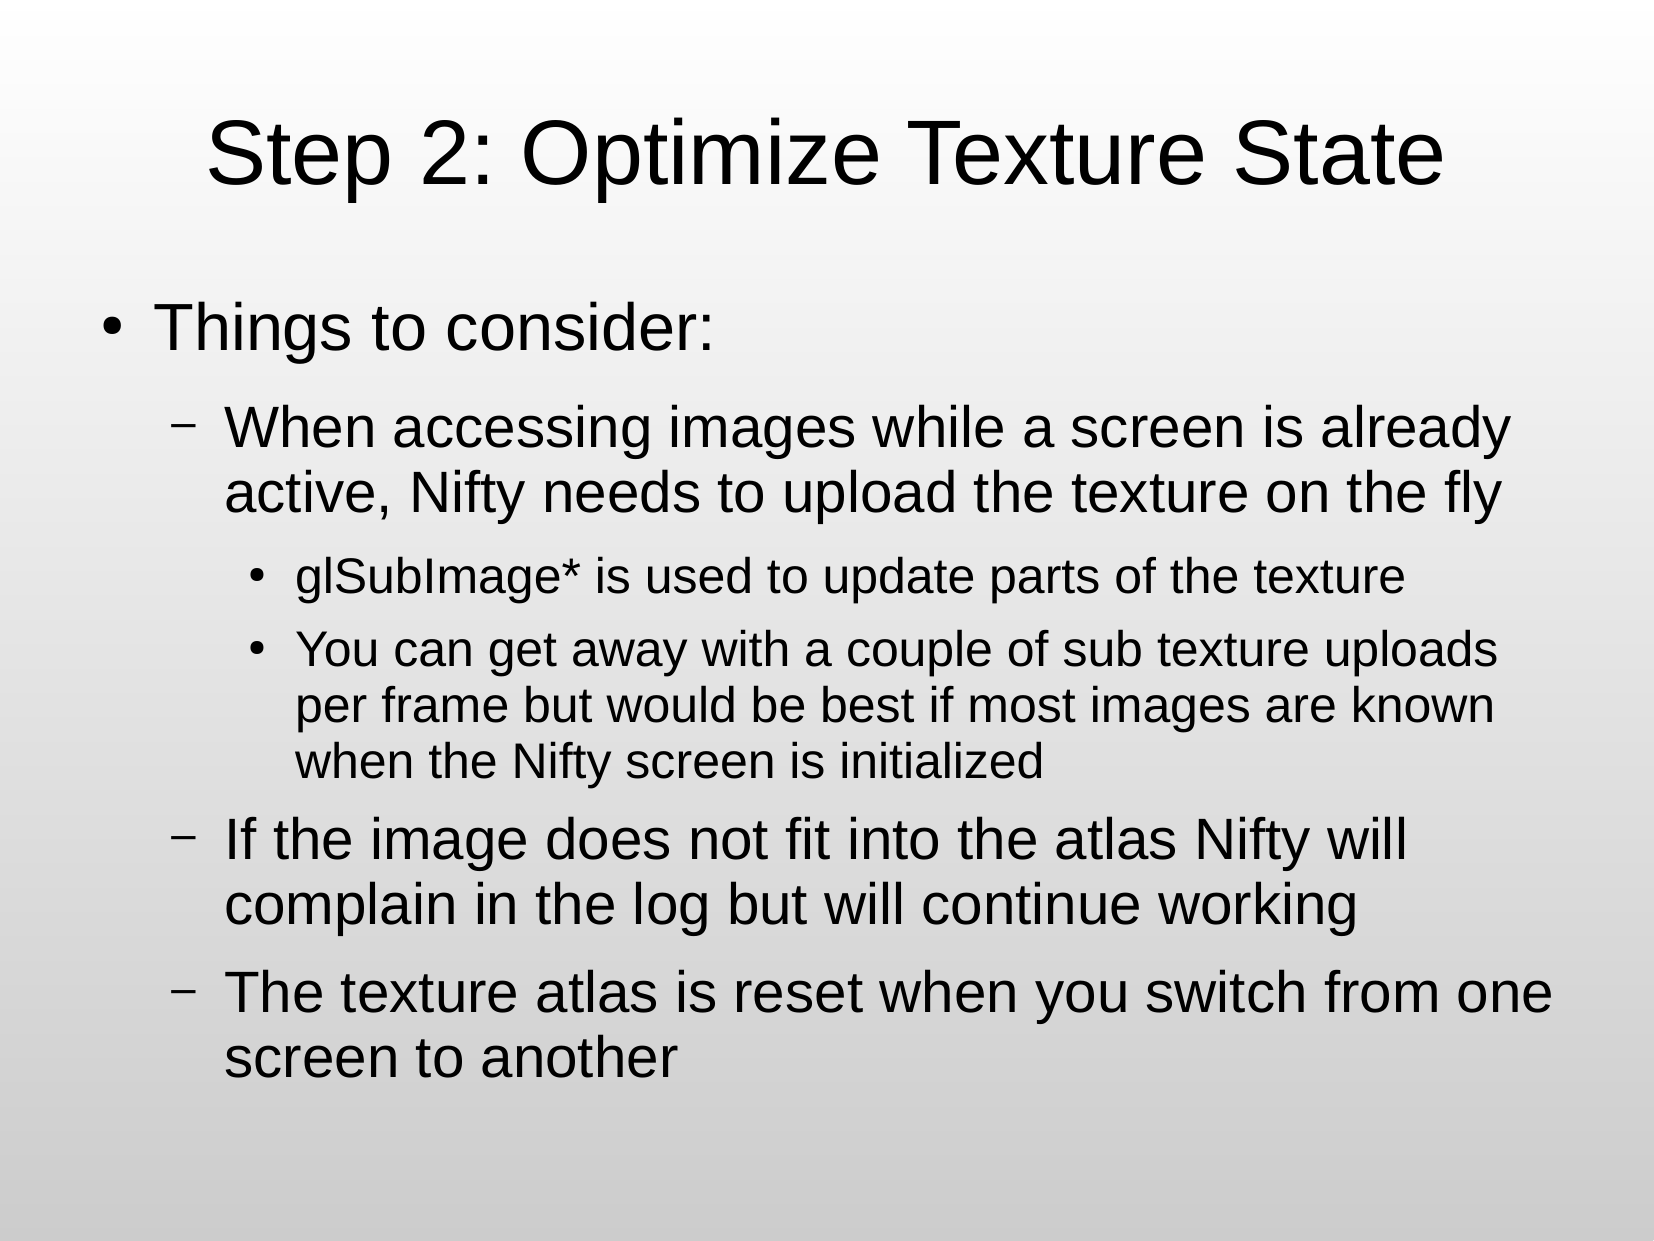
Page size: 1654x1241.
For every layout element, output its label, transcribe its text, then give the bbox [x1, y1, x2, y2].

title Step 2: Optimize Texture State [82, 49, 1571, 257]
list Things to consider: When accessing images while a screen is already active, Nifty needs to upload the texture on the fly glSubImage* is used to update parts of the texture You can get away with a couple of sub texture uploads per frame but would be best if most images are known when the Nifty screen is initialized If the image does not fit into the atlas Nifty will complain in the log but will continue working The texture atlas is reset when you switch from one screen to another [82, 290, 1571, 1109]
